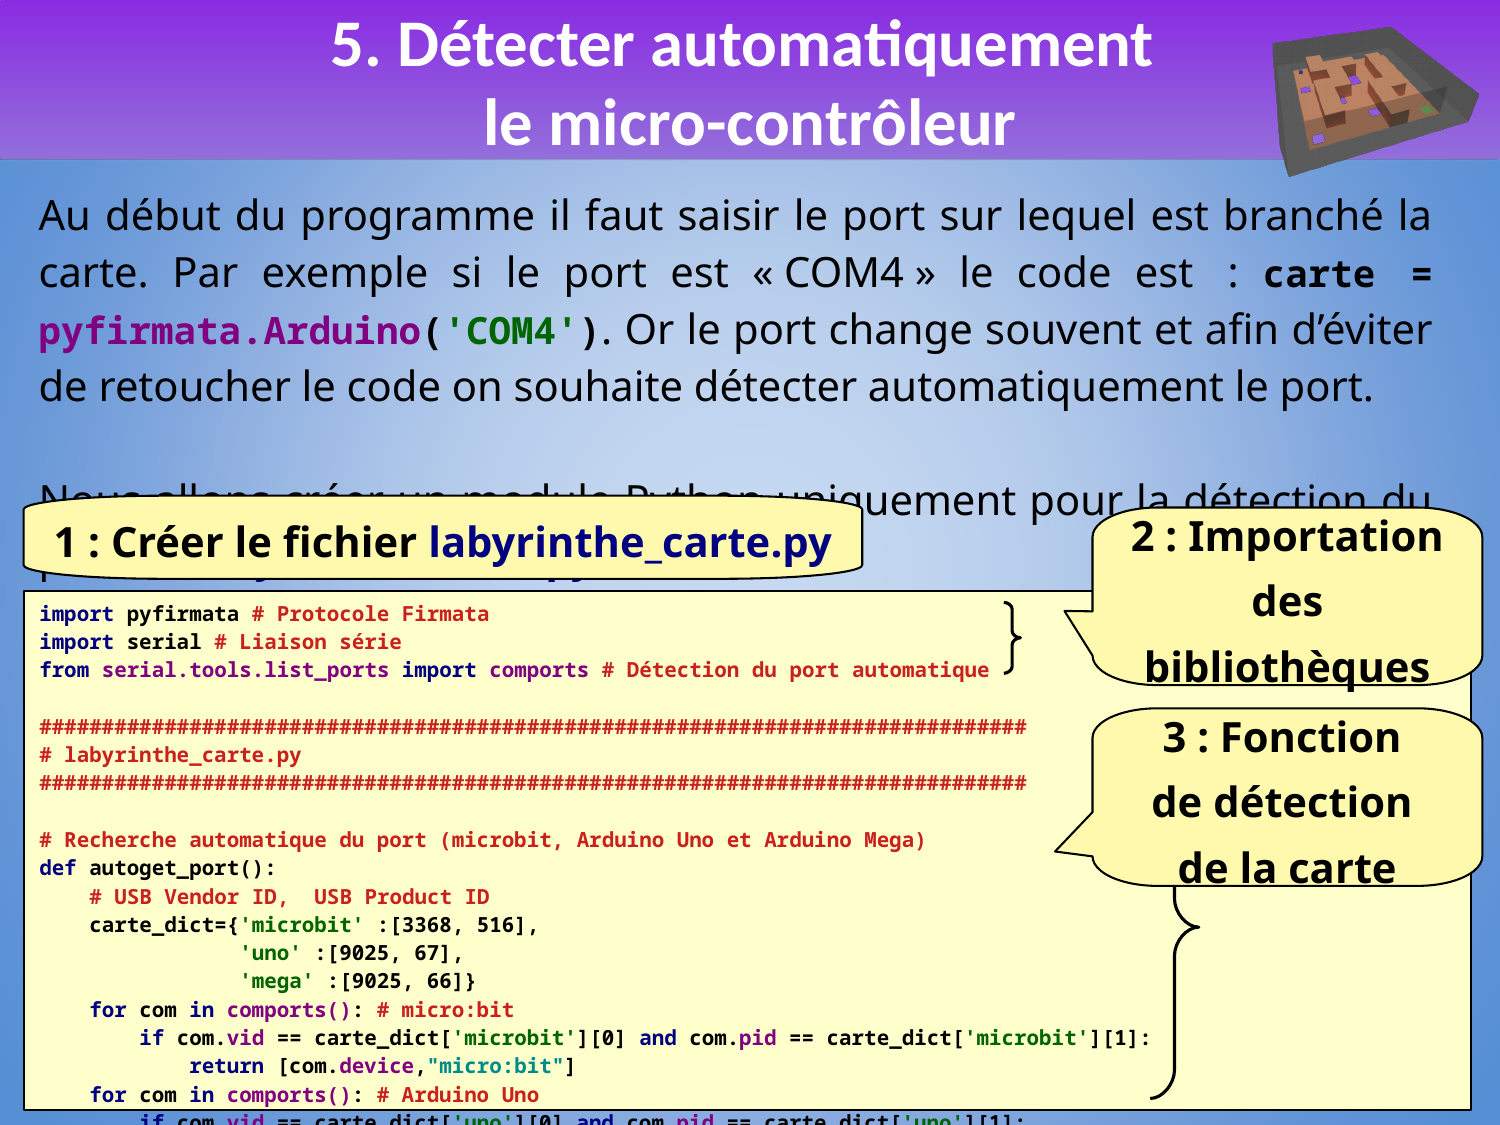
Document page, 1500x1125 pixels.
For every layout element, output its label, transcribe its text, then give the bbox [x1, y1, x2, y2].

text_box import pyfirmata # Protocole Firmata import serial # Liaison série from serial.tools.list_ports import comports # Détection du port automatique ############################################################################### # labyrinthe_carte.py ############################################################################### # Recherche automatique du port (microbit, Arduino Uno et Arduino Mega) def autoget_port(): # USB Vendor ID, USB Product ID carte_dict={'microbit' :[3368, 516], 'uno' :[9025, 67], 'mega' :[9025, 66]} for com in comports(): # micro:bit if com.vid == carte_dict['microbit'][0] and com.pid == carte_dict['microbit'][1]: return [com.device,"micro:bit"] for com in comports(): # Arduino Uno if com.vid == carte_dict['uno'][0] and com.pid == carte_dict['uno'][1]: return [com.device,"Arduino Uno"] for com in comports(): # Arduino Mega if com.vid == carte_dict['mega'][0] and com.pid == carte_dict['mega'][1]: return [com.device,"Arduino Mega"] return [None,""] [23, 590, 1471, 1111]
text_box 3 : Fonction de détection de la carte [1055, 708, 1483, 886]
text_box 1 : Créer le fichier labyrinthe_carte.py [23, 495, 863, 579]
text_box 2 : Importation des bibliothèques [1064, 507, 1483, 686]
text_box Au début du programme il faut saisir le port sur lequel est branché la carte. Par exemple si le port est « COM4 » le code est : carte = pyfirmata.Arduino('COM4'). Or le port change souvent et afin d’éviter de retoucher le code on souhaite détecter automatiquement le port. Nous allons créer un module Python uniquement pour la détection du port : « labyrinthe_carte.py ». [23, 178, 1448, 486]
text_box 5. Détecter automatiquement le micro-contrôleur [0, 0, 1500, 159]
picture [0, 27, 1500, 1125]
